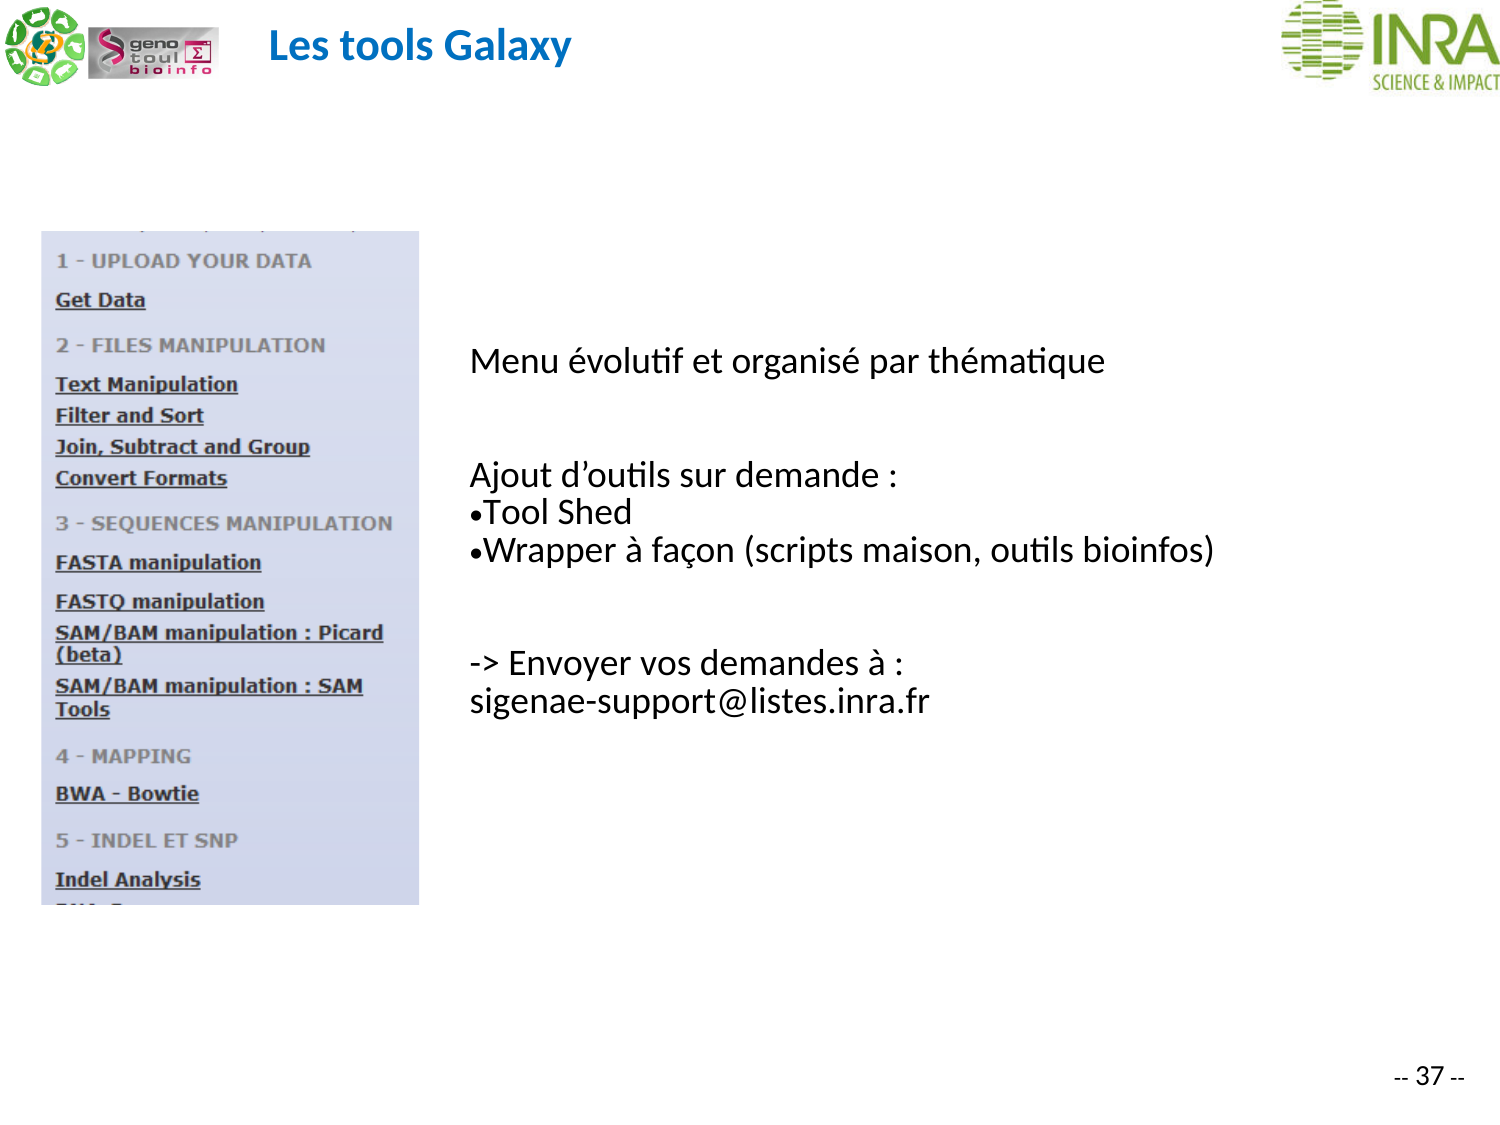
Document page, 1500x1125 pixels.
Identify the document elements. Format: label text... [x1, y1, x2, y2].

picture [41, 231, 420, 905]
picture [88, 27, 219, 79]
picture [5, 7, 85, 86]
text_box Les tools Galaxy [253, 19, 1270, 90]
picture [1281, 0, 1500, 110]
text_box Menu évolutif et organisé par thématique Ajout d’outils sur demande : Tool Shed Wrapper à façon (scripts maison, outils bioinfos) -> Envoyer vos demandes à : sigenae-support@listes.inra.fr [454, 338, 1500, 811]
